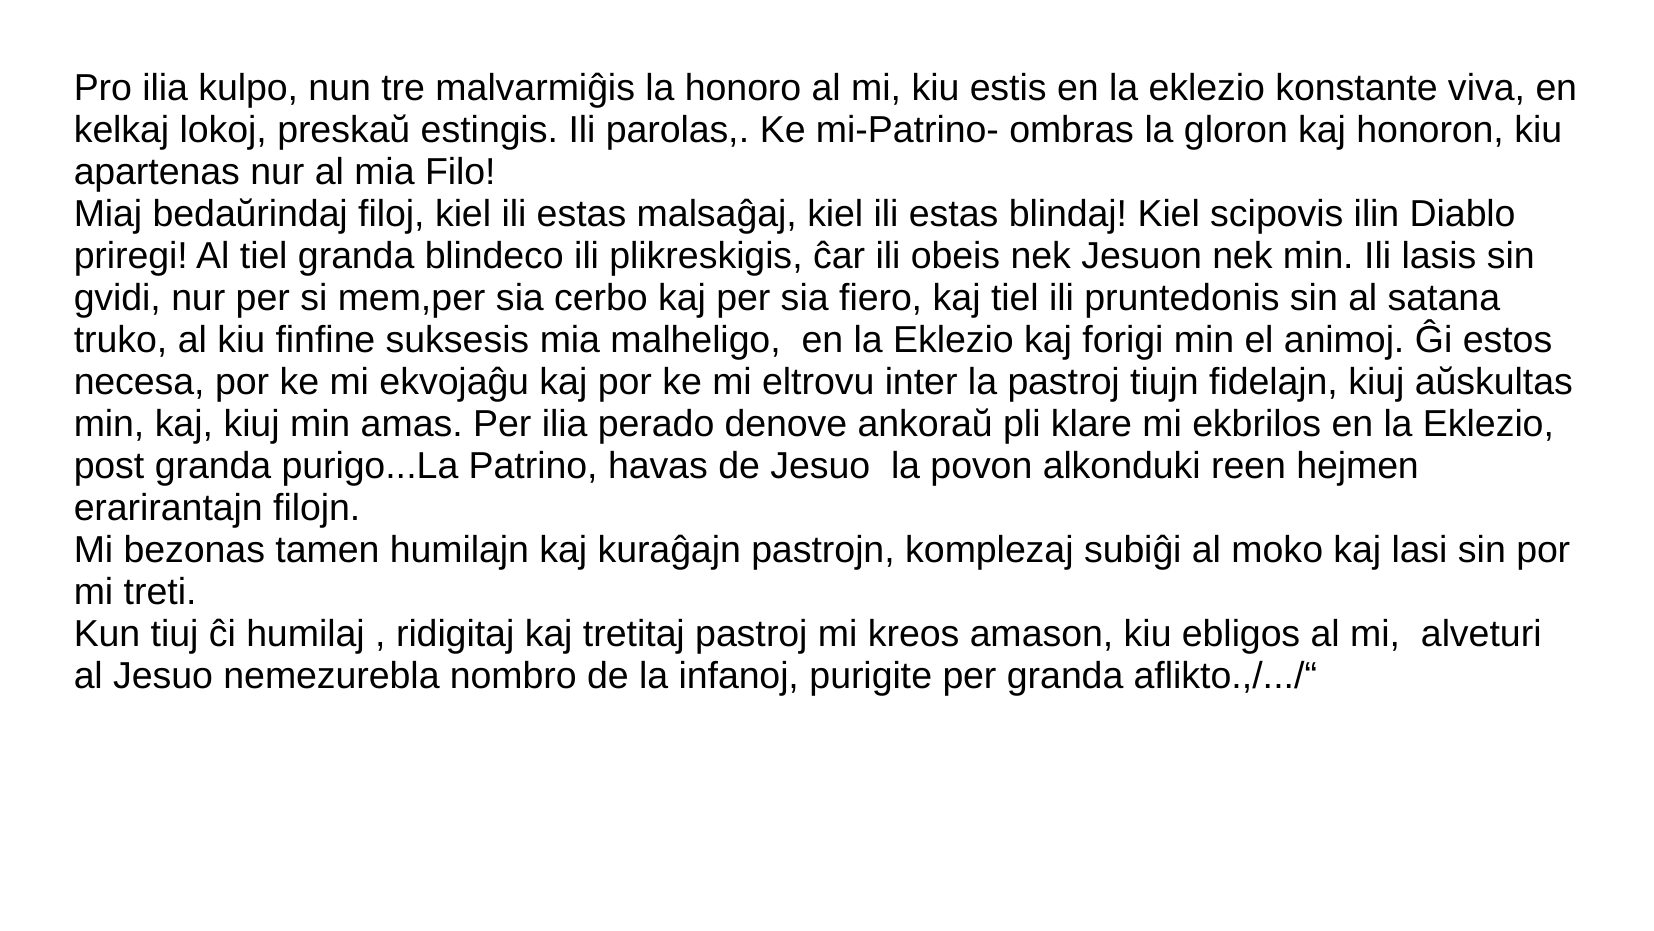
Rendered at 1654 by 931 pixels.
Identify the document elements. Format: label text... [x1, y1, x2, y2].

text_box Pro ilia kulpo, nun tre malvarmiĝis la honoro al mi, kiu estis en la eklezio konstante viva, en kelkaj lokoj, preskaŭ estingis. Ili parolas,. Ke mi-Patrino- ombras la gloron kaj honoron, kiu apartenas nur al mia Filo! Miaj bedaŭrindaj filoj, kiel ili estas malsaĝaj, kiel ili estas blindaj! Kiel scipovis ilin Diablo priregi! Al tiel granda blindeco ili plikreskigis, ĉar ili obeis nek Jesuon nek min. Ili lasis sin gvidi, nur per si mem,per sia cerbo kaj per sia fiero, kaj tiel ili pruntedonis sin al satana truko, al kiu finfine suksesis mia malheligo, en la Eklezio kaj forigi min el animoj. Ĝi estos necesa, por ke mi ekvojaĝu kaj por ke mi eltrovu inter la pastroj tiujn fidelajn, kiuj aŭskultas min, kaj, kiuj min amas. Per ilia perado denove ankoraŭ pli klare mi ekbrilos en la Eklezio, post granda purigo...La Patrino, havas de Jesuo la povon alkonduki reen hejmen erarirantajn filojn. Mi bezonas tamen humilajn kaj kuraĝajn pastrojn, komplezaj subiĝi al moko kaj lasi sin por mi treti. Kun tiuj ĉi humilaj , ridigitaj kaj tretitaj pastroj mi kreos amason, kiu ebligos al mi, alveturi al Jesuo nemezurebla nombro de la infanoj, purigite per granda aflikto.,/.../“ [59, 59, 1595, 886]
